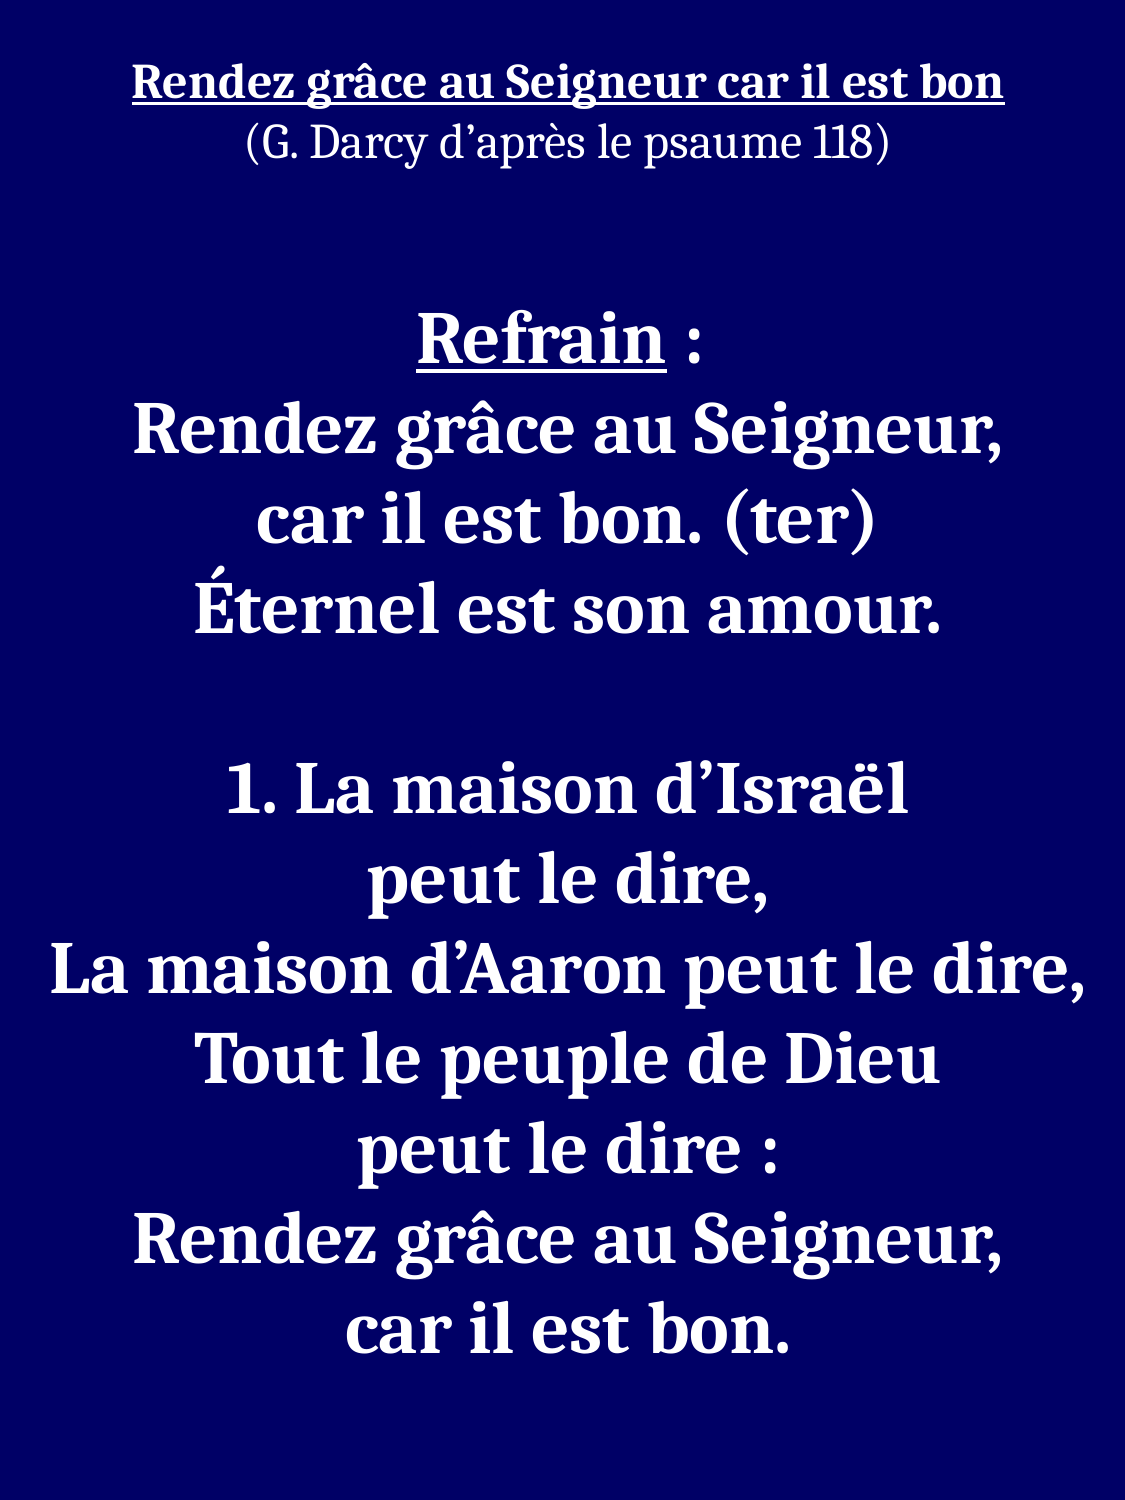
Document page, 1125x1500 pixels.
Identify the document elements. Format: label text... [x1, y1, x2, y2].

text_box Rendez grâce au Seigneur car il est bon (G. Darcy d’après le psaume 118) Refrain : Rendez grâce au Seigneur, car il est bon. (ter) Éternel est son amour. 1. La maison d’Israël peut le dire, La maison d’Aaron peut le dire, Tout le peuple de Dieu peut le dire : Rendez grâce au Seigneur, car il est bon. 2. Dans l’angoisse, ô Seigneur, je t’appelle ; Tu m’entends et ta main me protège. Avec toi, je ne crains plus personne. Rendez grâce au Seigneur, car il est bon. 3. Ta puissance, Seigneur, me relève. Ton amour me redonne courage. Près de toi je retrouve la force. Rendez grâce au Seigneur, car il est bon. 4. Quand je vois la misère des hommes, La souffrance et la guerre sur terre, Je me lève et je crie que j’espère : Rendez grâce au Seigneur, car il est bon. 5. Oui, je sais qu’avec toi je peux vivre. J’entrerai par la porte entrouverte, Je vivrai dans la joie du Royaume : Rendez grâce au Seigneur, car il est bon. [0, 41, 1125, 1500]
